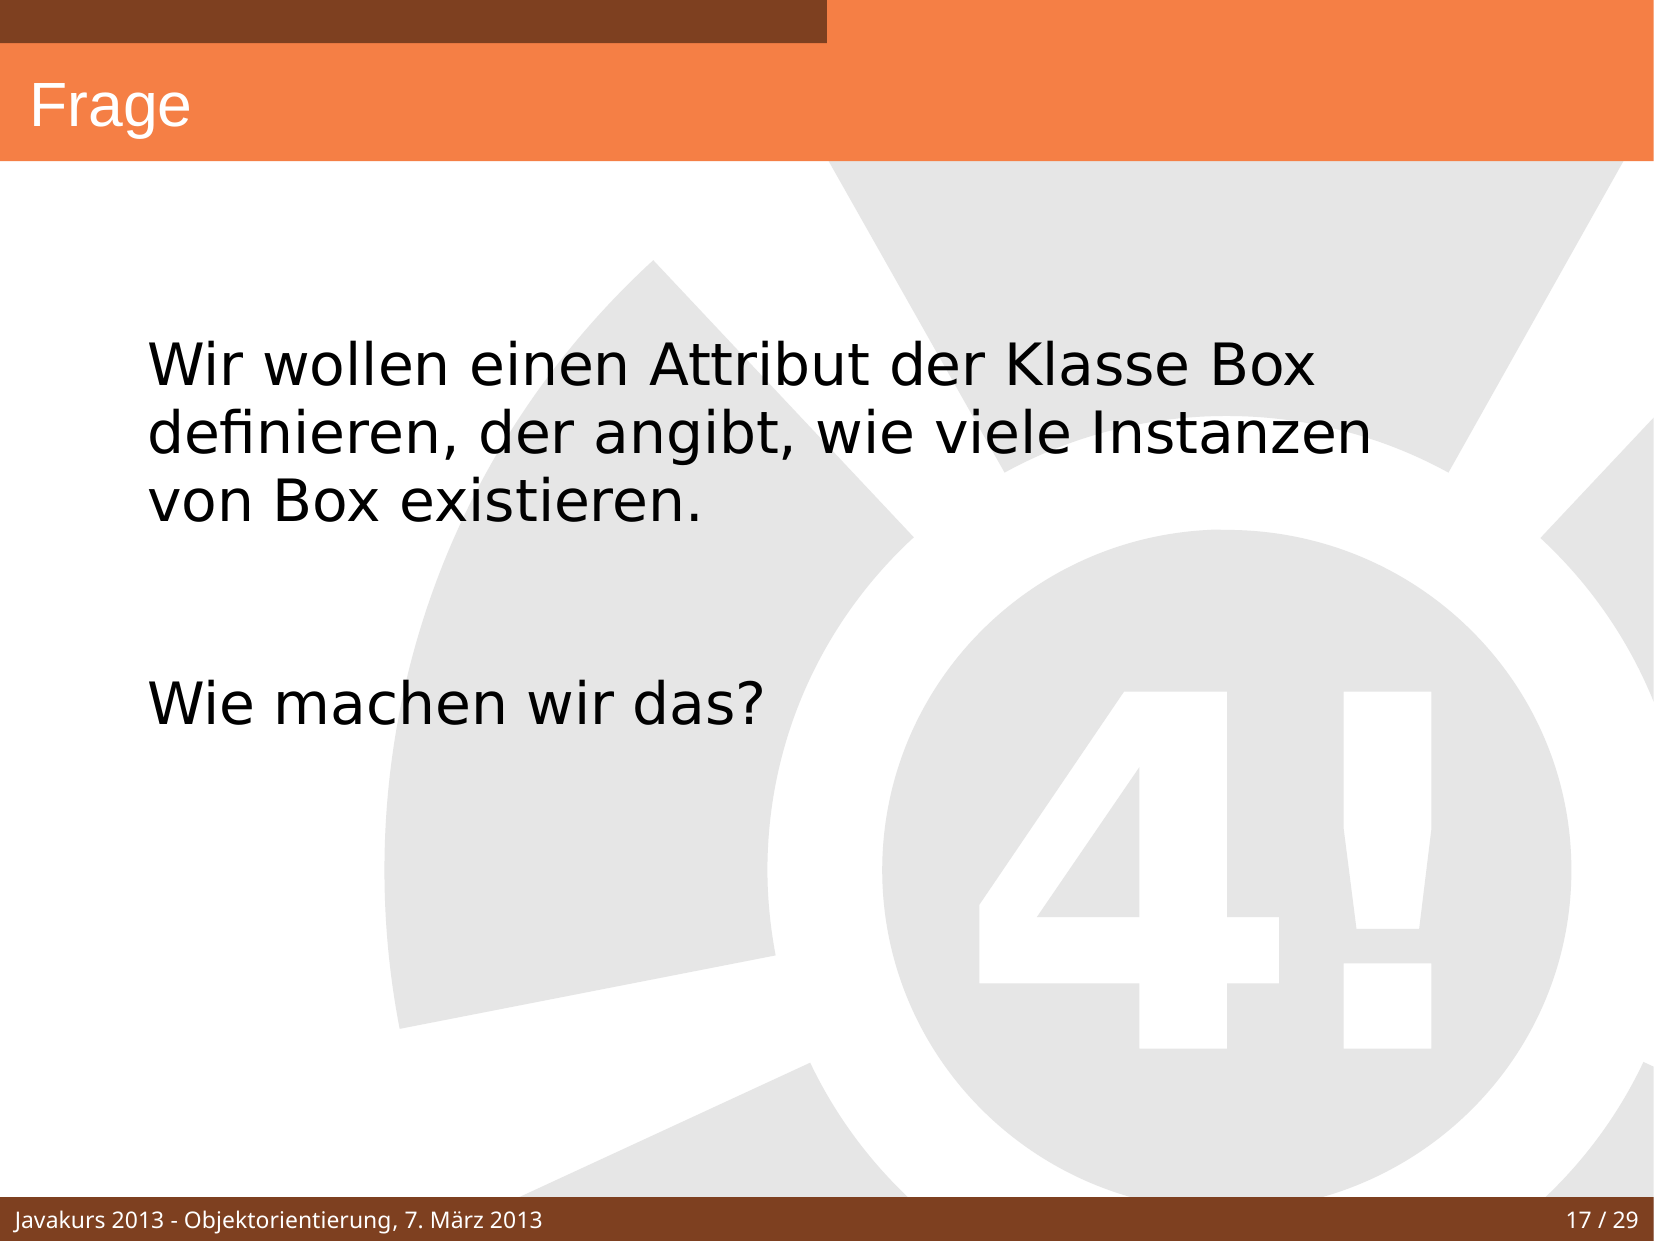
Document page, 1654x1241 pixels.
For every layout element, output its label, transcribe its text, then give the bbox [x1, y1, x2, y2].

text_box Wir wollen einen Attribut der Klasse Box definieren, der angibt, wie viele Instanzen von Box existieren. Wie machen wir das? [132, 324, 1486, 887]
title Frage [29, 67, 1595, 143]
